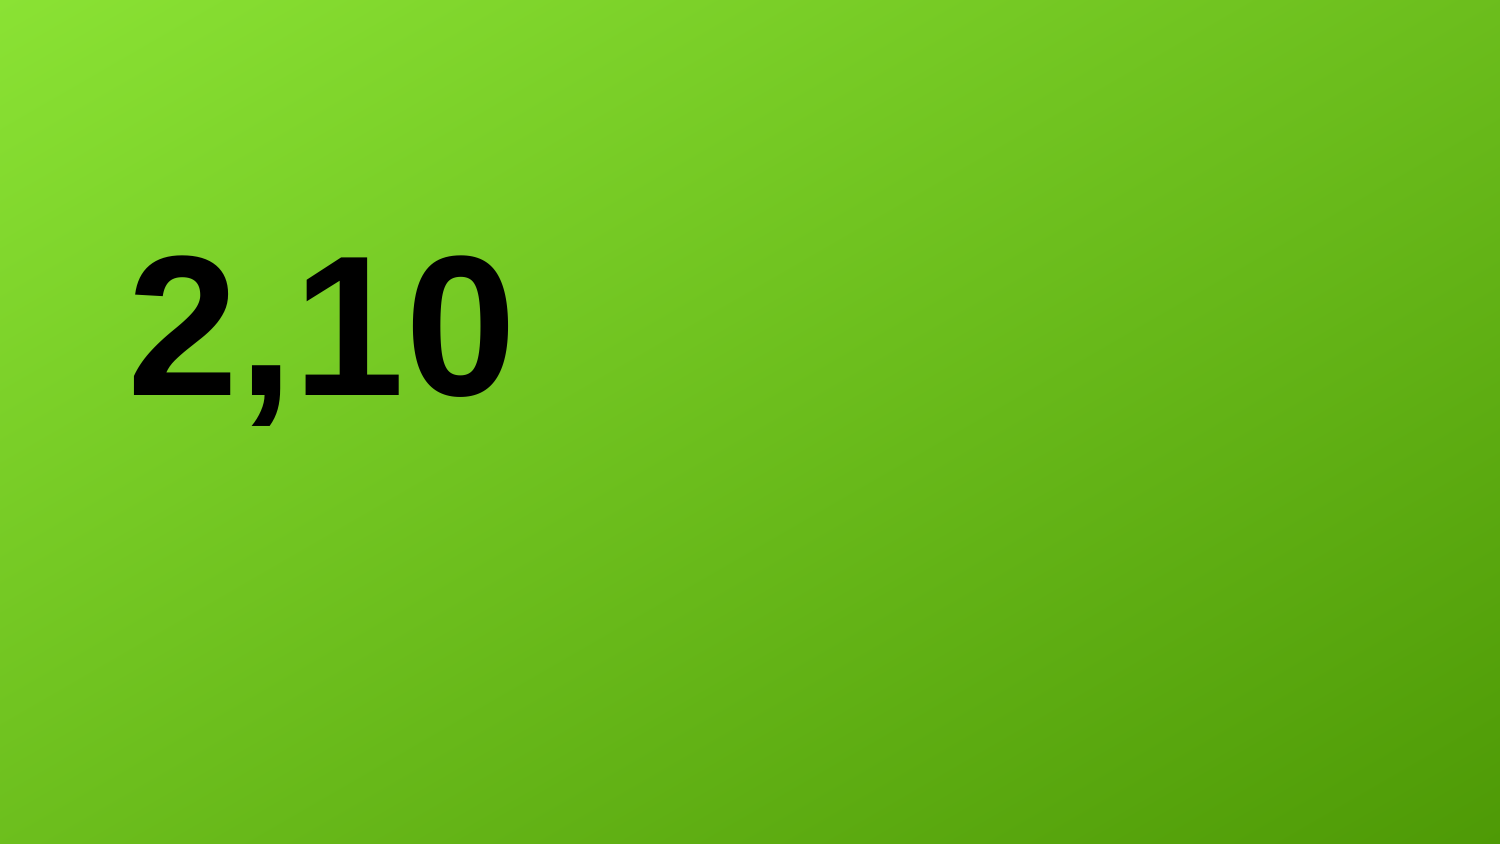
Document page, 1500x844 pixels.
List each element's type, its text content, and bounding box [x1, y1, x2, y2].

text_box 2,10 [112, 259, 1388, 450]
text_box 2,10 [440, 277, 480, 375]
